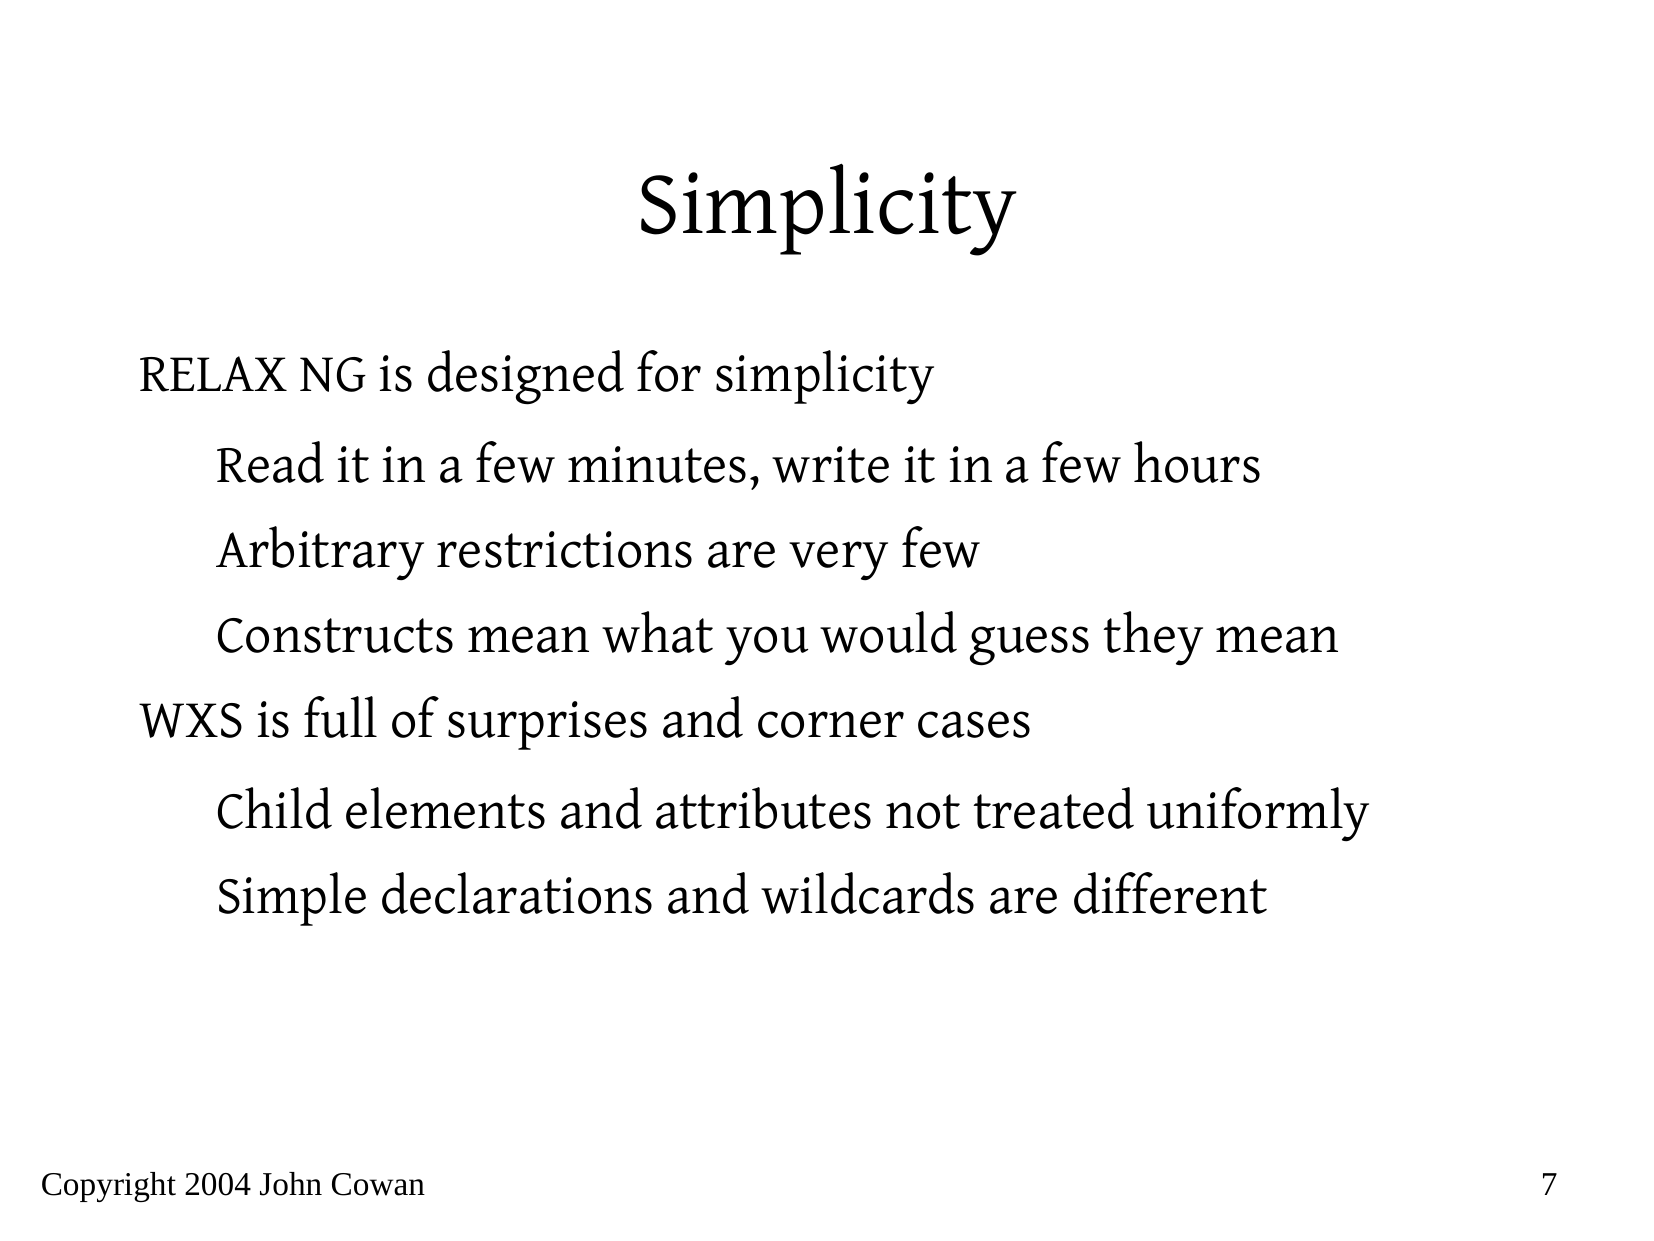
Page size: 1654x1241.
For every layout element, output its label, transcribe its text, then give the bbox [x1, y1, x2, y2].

title Simplicity [121, 102, 1534, 311]
list RELAX NG is designed for simplicity Read it in a few minutes, write it in a few hours Arbitrary restrictions are very few Constructs mean what you would guess they mean WXS is full of surprises and corner cases Child elements and attributes not treated uniformly Simple declarations and wildcards are different [121, 344, 1534, 1127]
